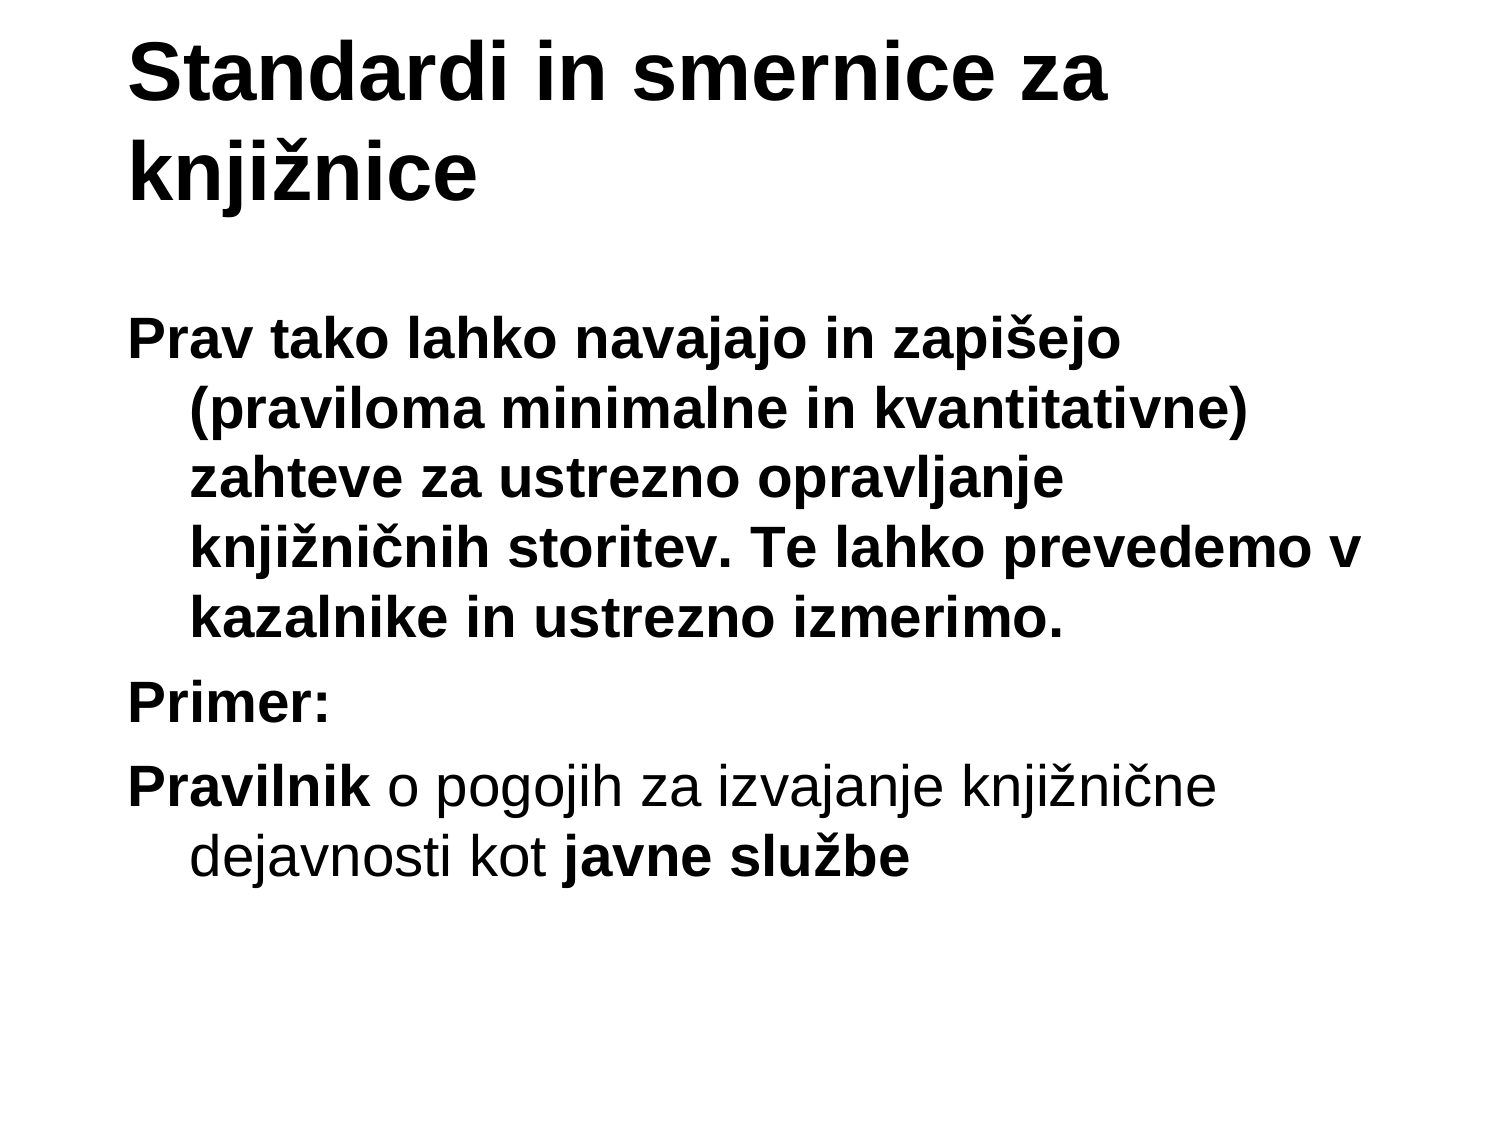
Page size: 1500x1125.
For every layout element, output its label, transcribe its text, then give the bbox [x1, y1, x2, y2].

list Prav tako lahko navajajo in zapišejo (praviloma minimalne in kvantitativne) zahteve za ustrezno opravljanje knjižničnih storitev. Te lahko prevedemo v kazalnike in ustrezno izmerimo. Primer: Pravilnik o pogojih za izvajanje knjižnične dejavnosti kot javne službe [112, 207, 1388, 988]
title Standardi in smernice za knjižnice [112, 9, 1388, 207]
